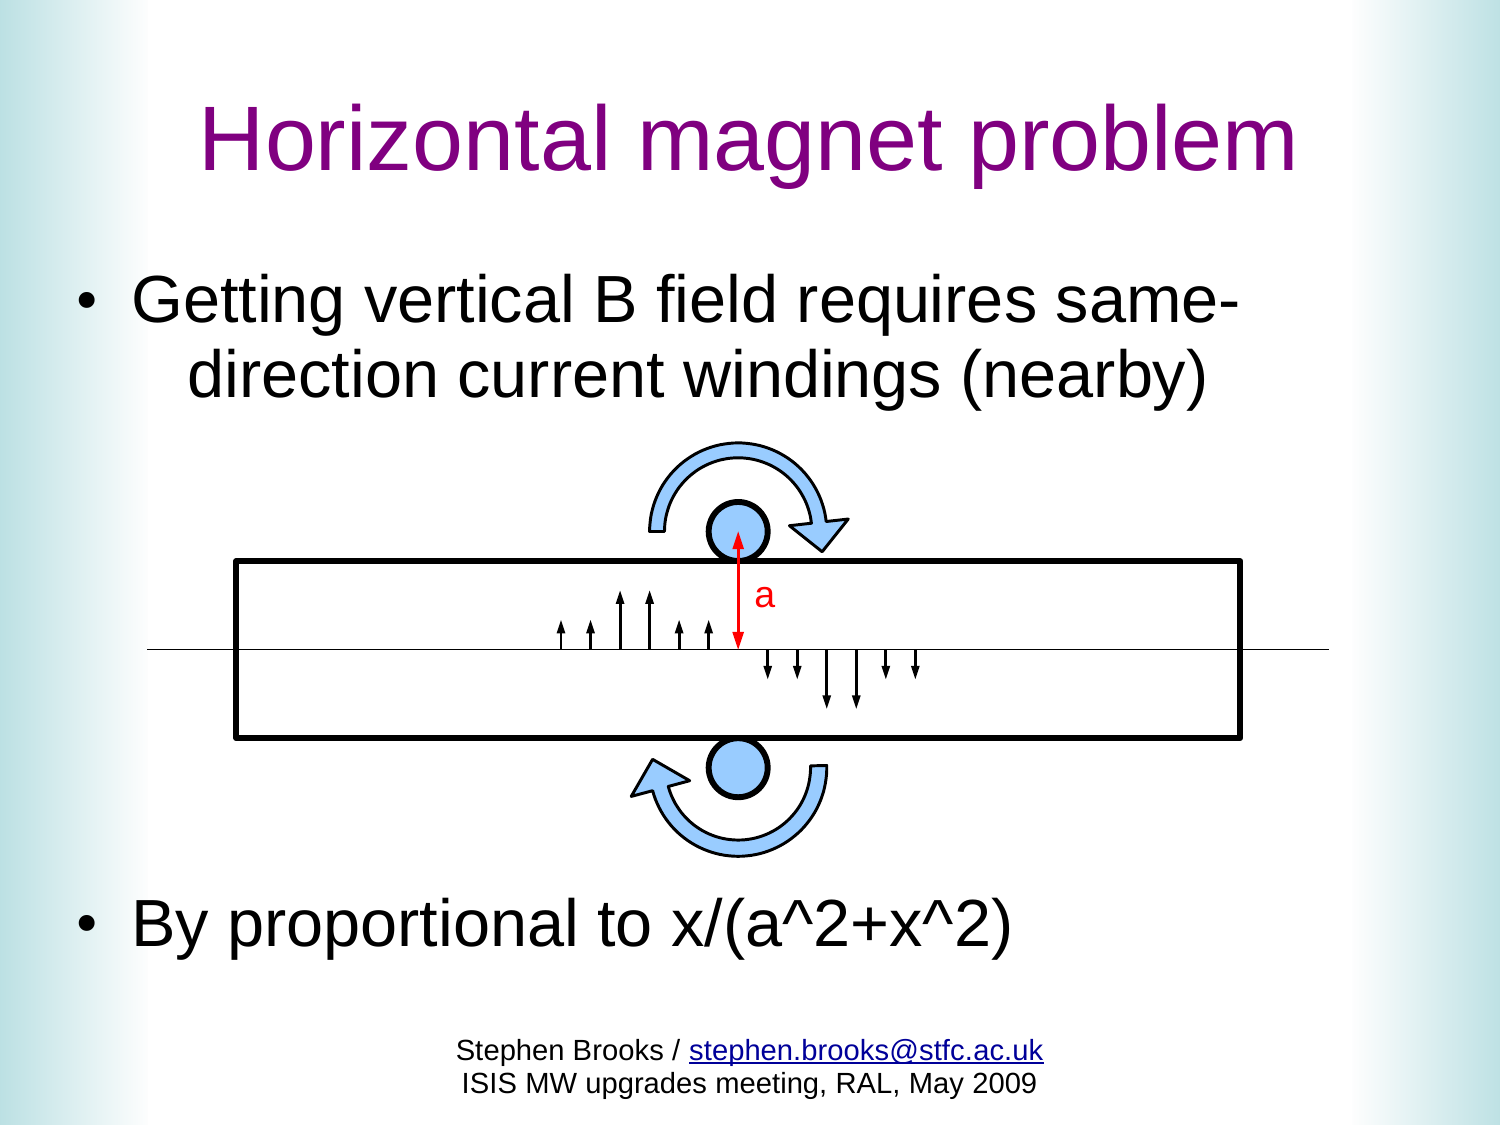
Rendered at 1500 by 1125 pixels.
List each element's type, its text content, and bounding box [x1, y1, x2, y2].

text_box [708, 738, 768, 798]
text_box a [738, 561, 792, 624]
text_box [708, 501, 768, 561]
text_box [649, 442, 849, 552]
title Horizontal magnet problem [75, 52, 1425, 225]
text_box [631, 759, 827, 857]
list Getting vertical B field requires same-direction current windings (nearby) By proportional to x/(a^2+x^2) [75, 262, 1425, 991]
